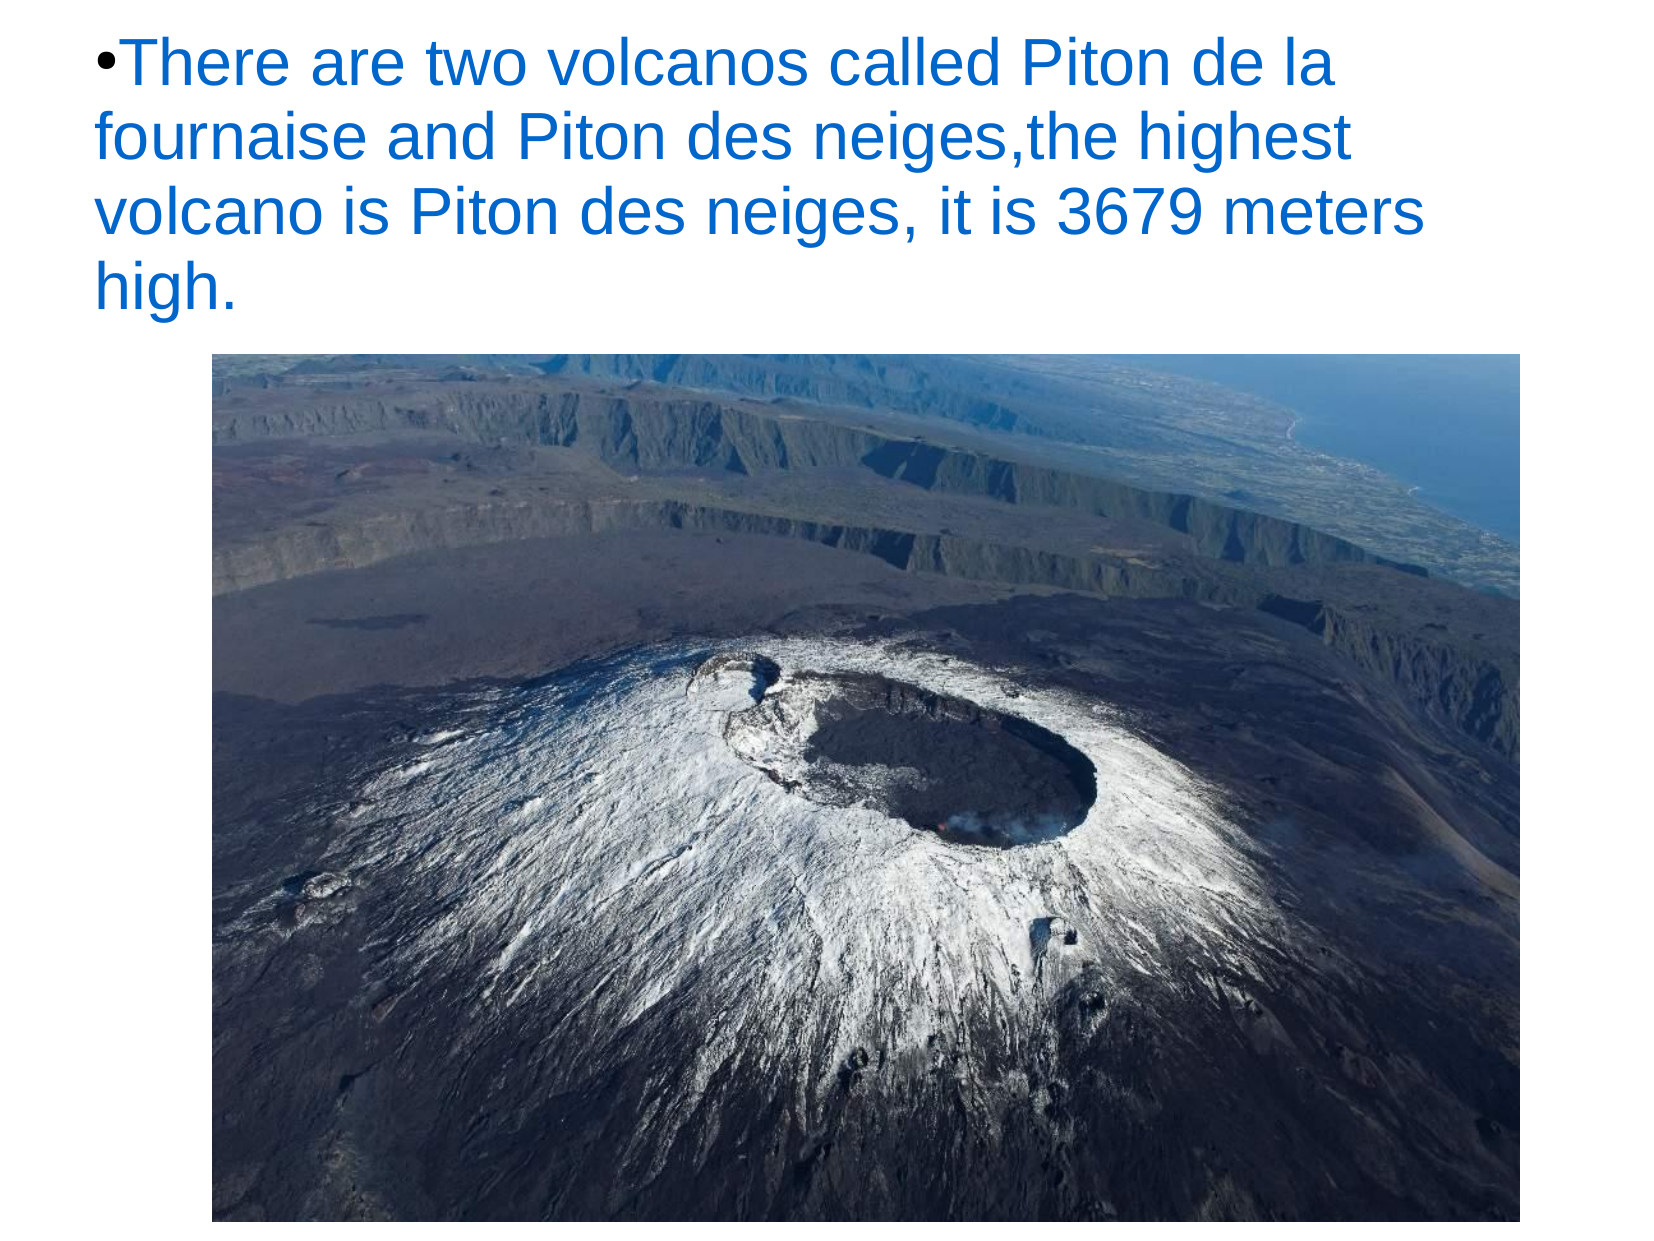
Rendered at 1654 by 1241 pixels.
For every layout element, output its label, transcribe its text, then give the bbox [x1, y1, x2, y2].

picture [212, 354, 1520, 1222]
list There are two volcanos called Piton de la fournaise and Piton des neiges,the highest volcano is Piton des neiges, it is 3679 meters high. [94, 24, 1583, 355]
